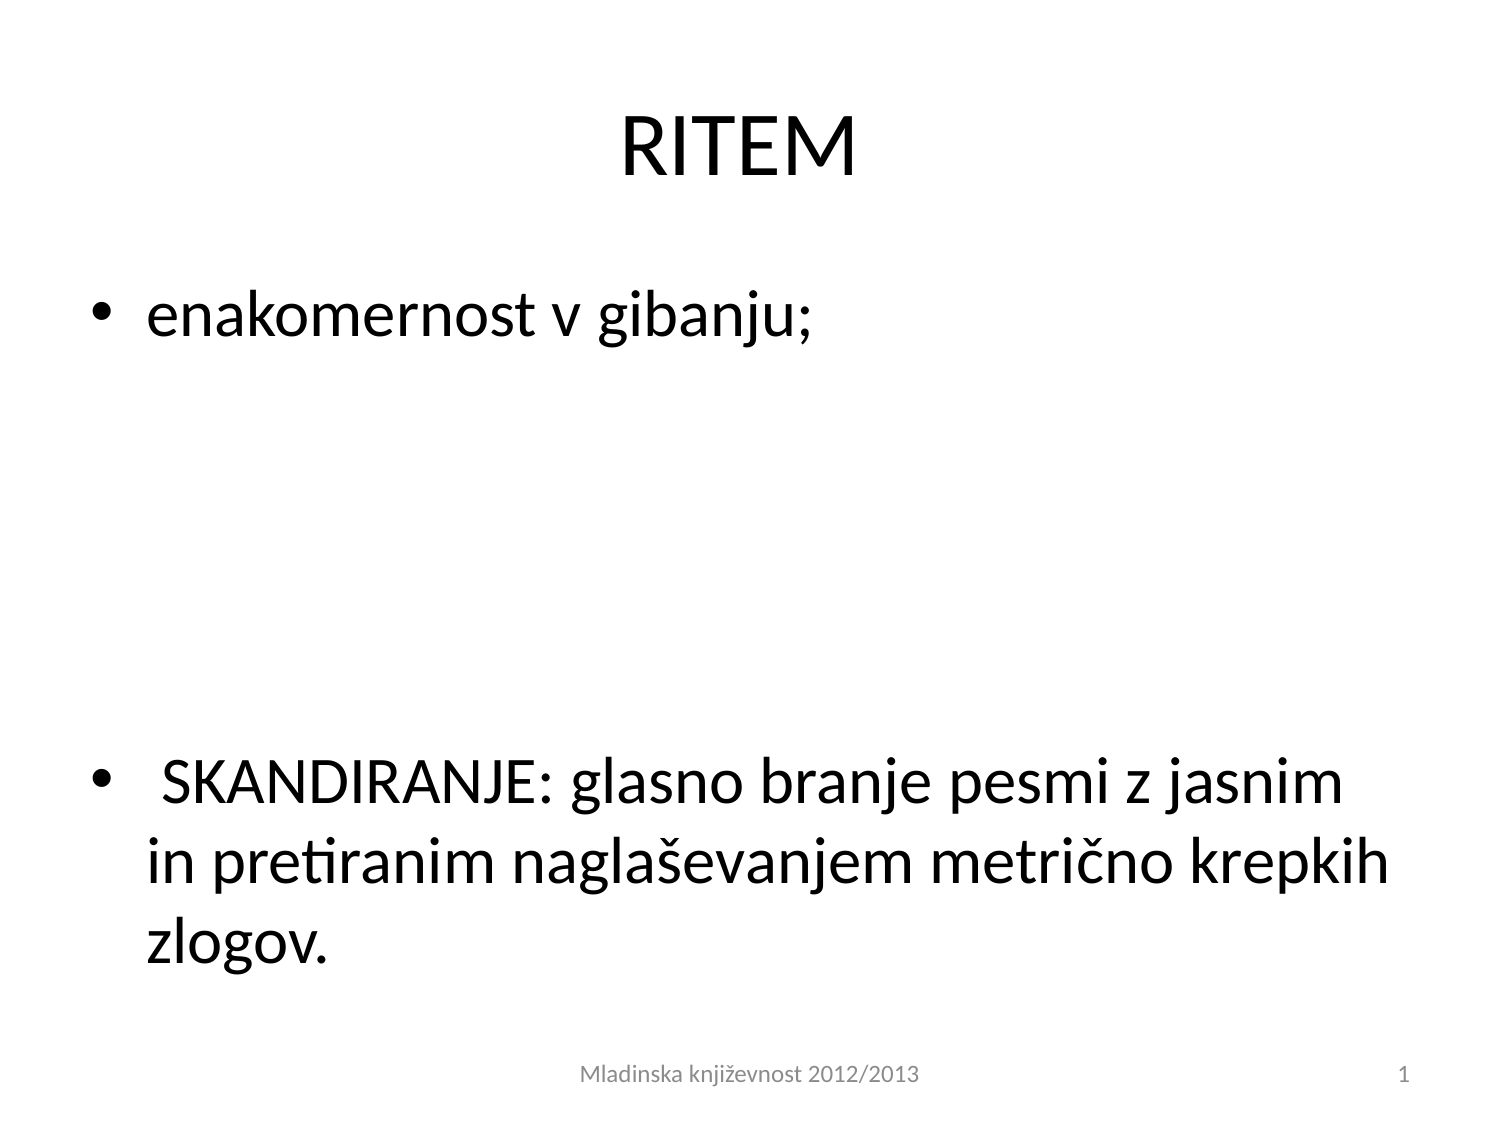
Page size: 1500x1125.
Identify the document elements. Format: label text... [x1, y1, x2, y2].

title RITEM [75, 45, 1425, 233]
footer Mladinska književnost 2012/2013 [512, 1042, 988, 1103]
list enakomernost v gibanju; SKANDIRANJE: glasno branje pesmi z jasnim in pretiranim naglaševanjem metrično krepkih zlogov. [75, 262, 1425, 1005]
slide_number <number> [1074, 1042, 1425, 1103]
